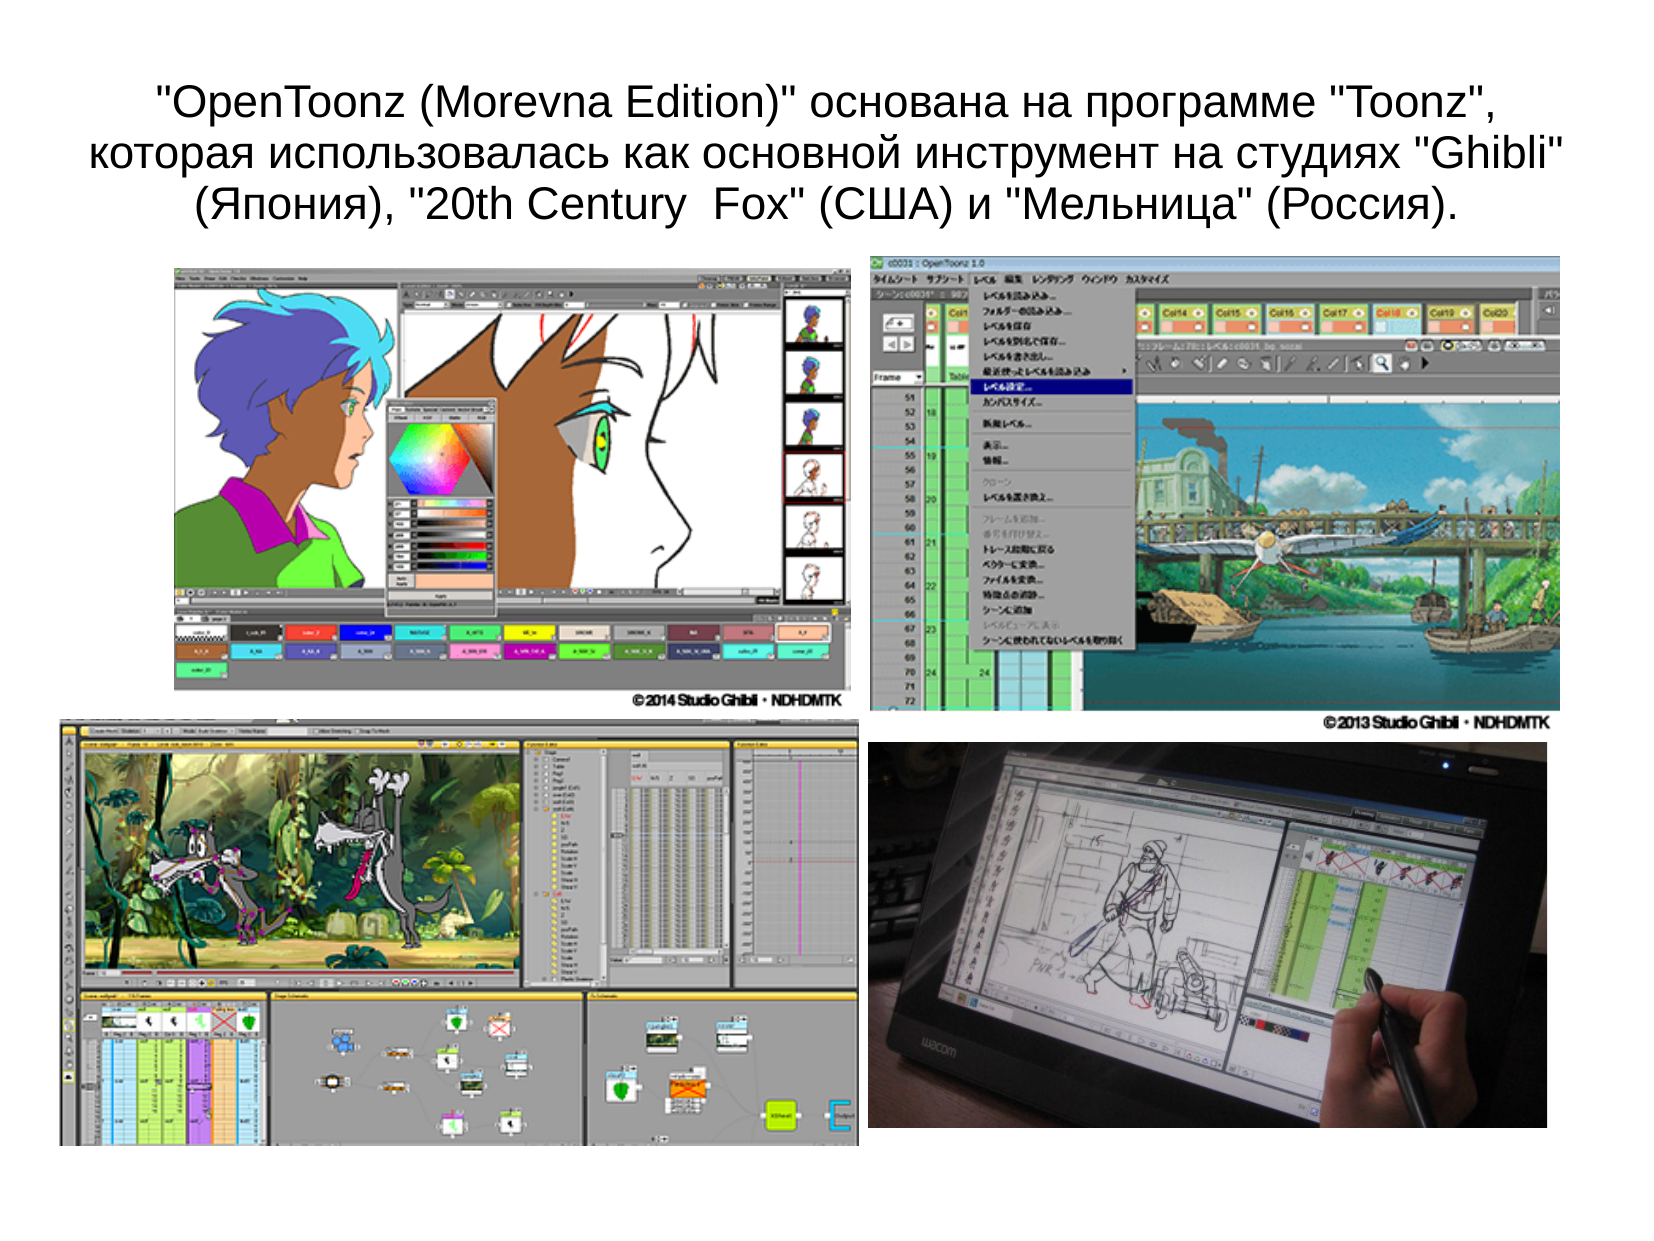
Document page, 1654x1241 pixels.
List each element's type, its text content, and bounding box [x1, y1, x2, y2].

picture [59, 719, 859, 1146]
picture [868, 742, 1548, 1128]
picture [870, 256, 1560, 732]
title "OpenToonz (Morevna Edition)" основана на программе "Toonz", которая использовалась как основной инструмент на студиях "Ghibli" (Япония), "20th Century Fox" (США) и "Мельница" (Россия). [82, 49, 1571, 257]
picture [174, 268, 851, 709]
